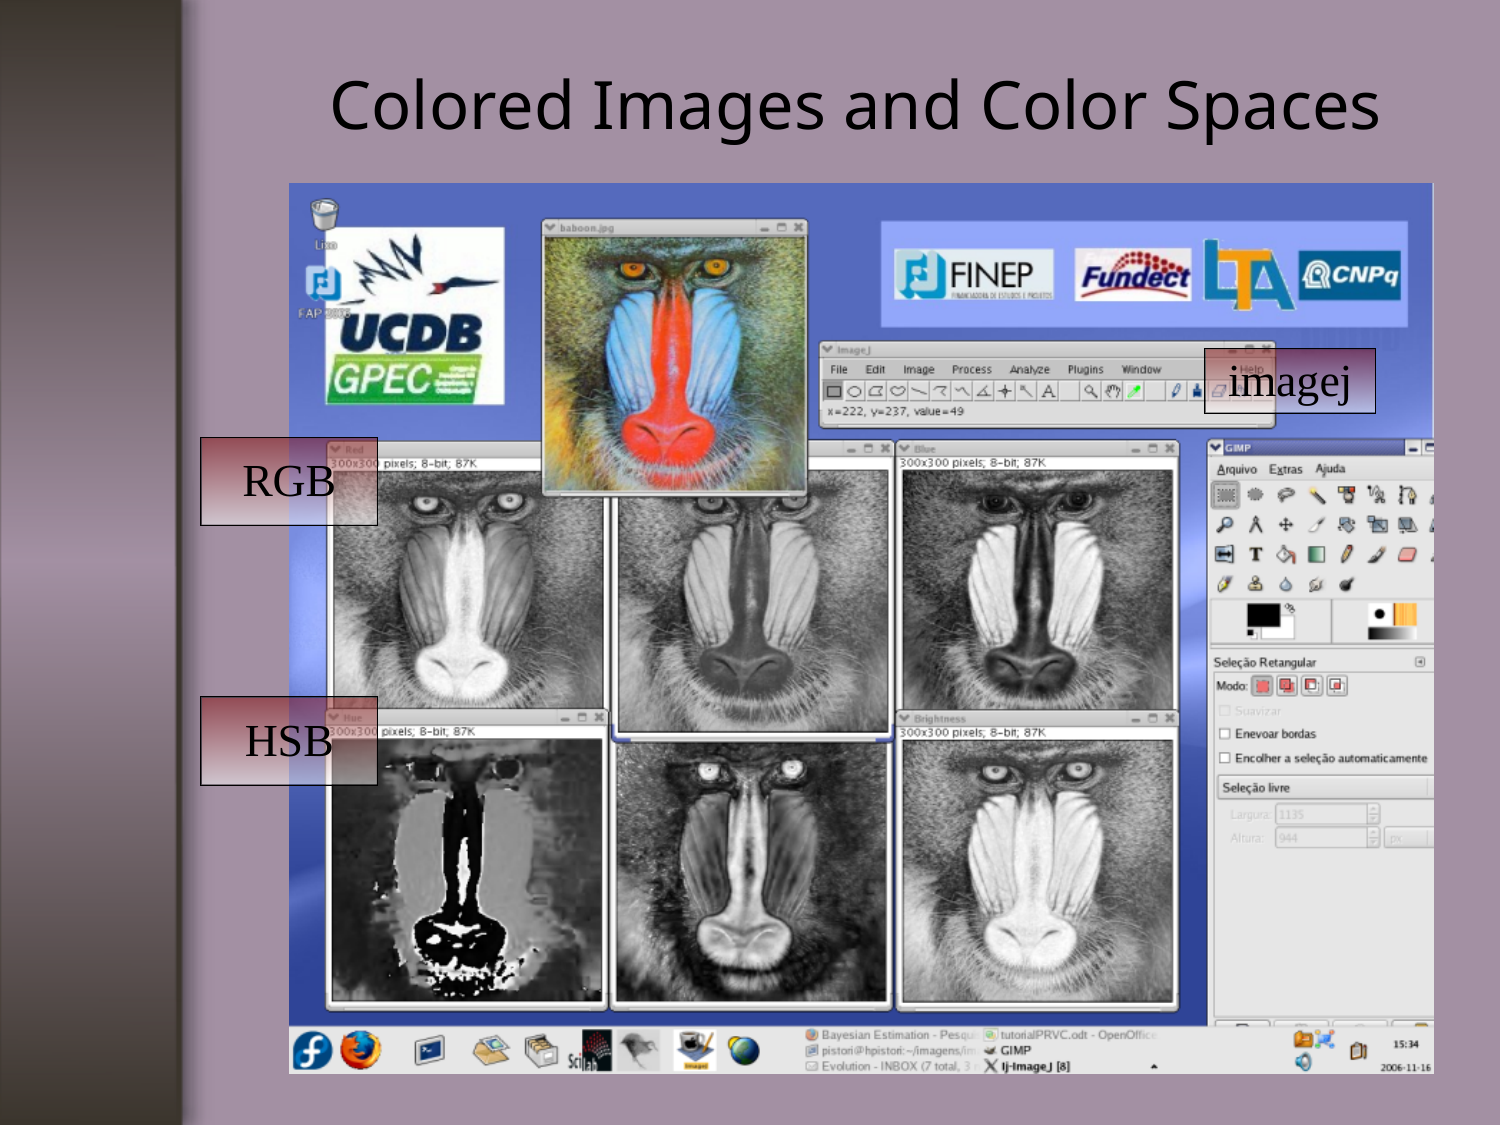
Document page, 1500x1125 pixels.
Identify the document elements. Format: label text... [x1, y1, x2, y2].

picture [0, 0, 1500, 1125]
text_box HSB [200, 696, 378, 786]
text_box imagej [1204, 348, 1376, 414]
text_box RGB [200, 437, 378, 526]
title Colored Images and Color Spaces [206, 9, 1500, 198]
